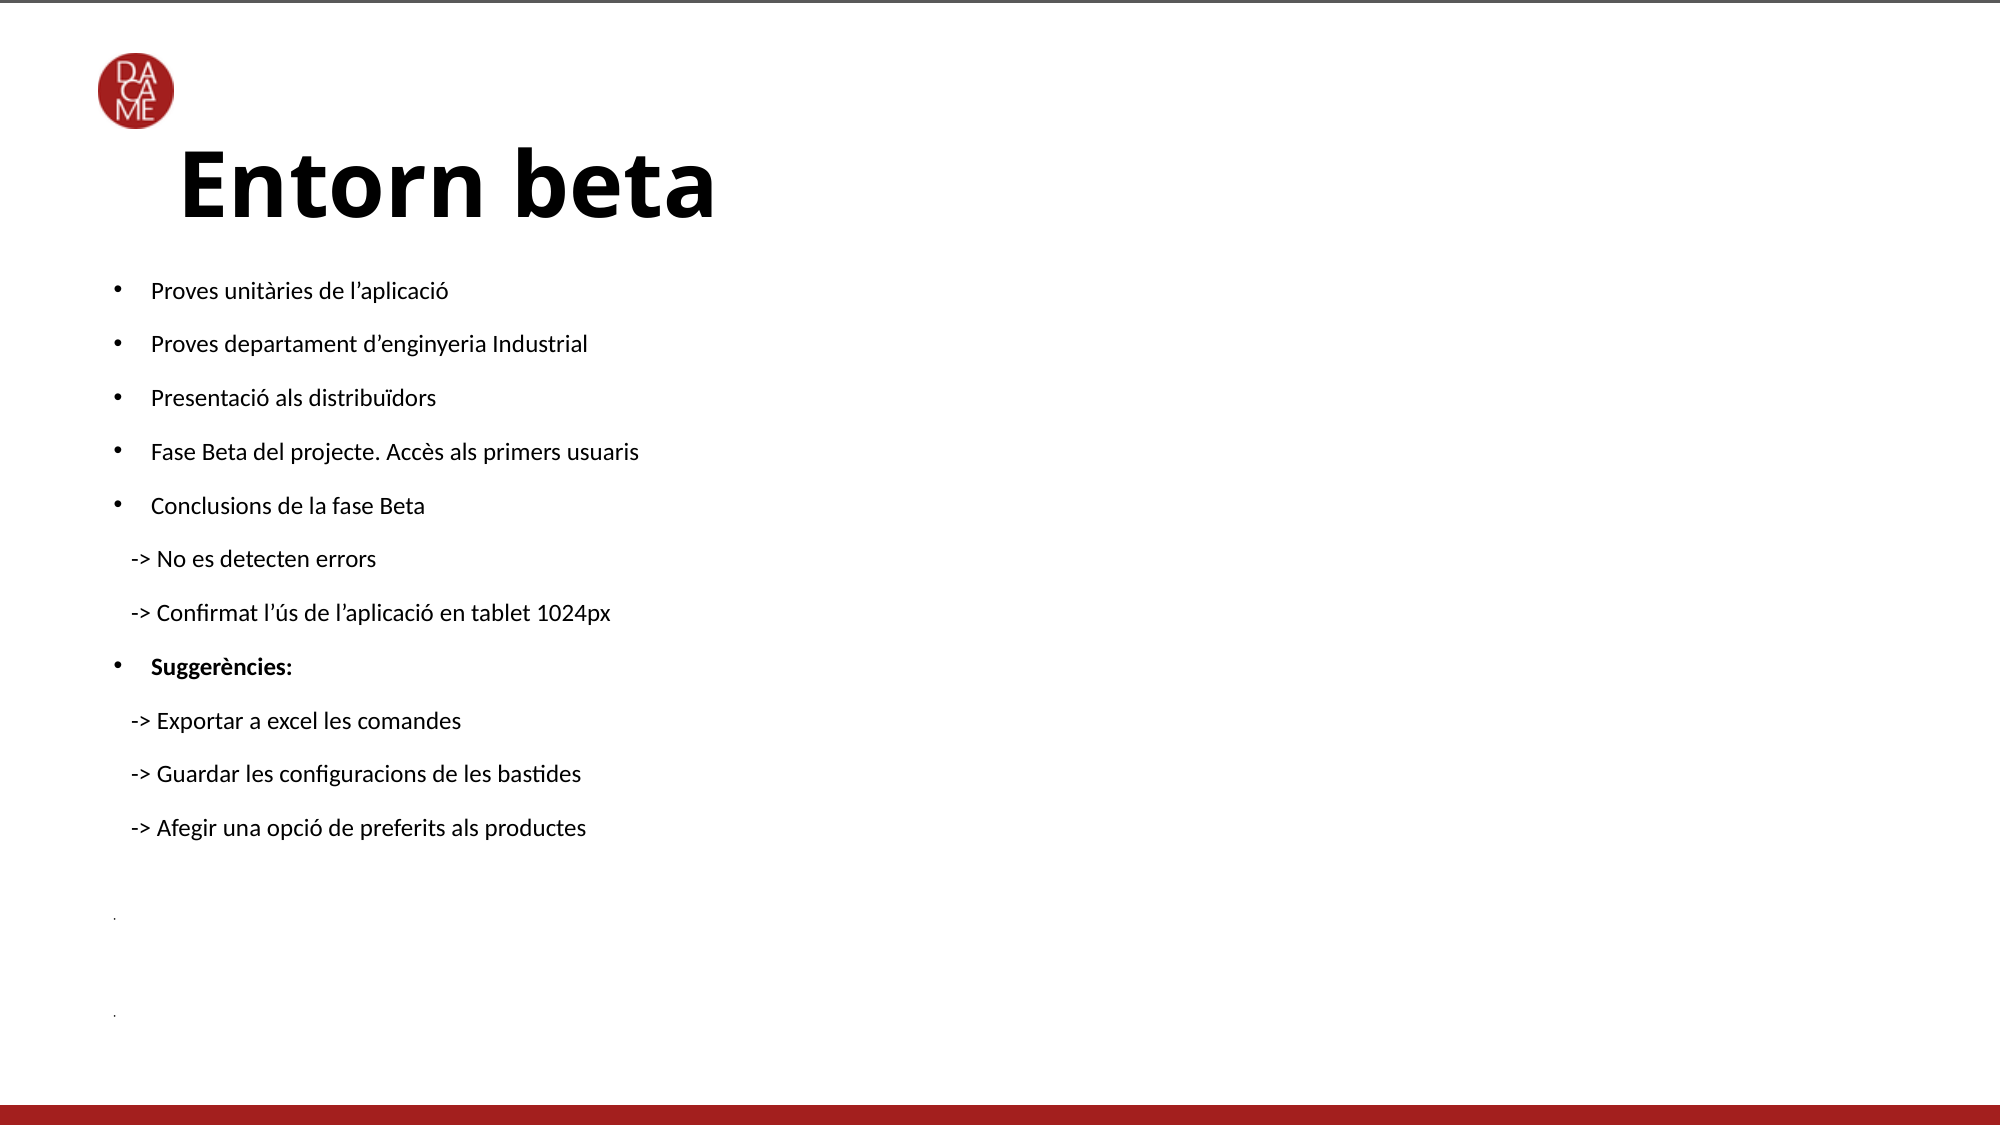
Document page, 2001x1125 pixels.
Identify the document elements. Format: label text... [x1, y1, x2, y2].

text_box [0, 1105, 2000, 1125]
list Proves unitàries de l’aplicació Proves departament d’enginyeria Industrial Presentació als distribuïdors Fase Beta del projecte. Accès als primers usuaris Conclusions de la fase Beta -> No es detecten errors -> Confirmat l’ús de l’aplicació en tablet 1024px Suggerències: -> Exportar a excel les comandes -> Guardar les configuracions de les bastides -> Afegir una opció de preferits als productes [98, 263, 1863, 1014]
title Entorn beta [162, 99, 1863, 263]
picture [98, 53, 174, 129]
